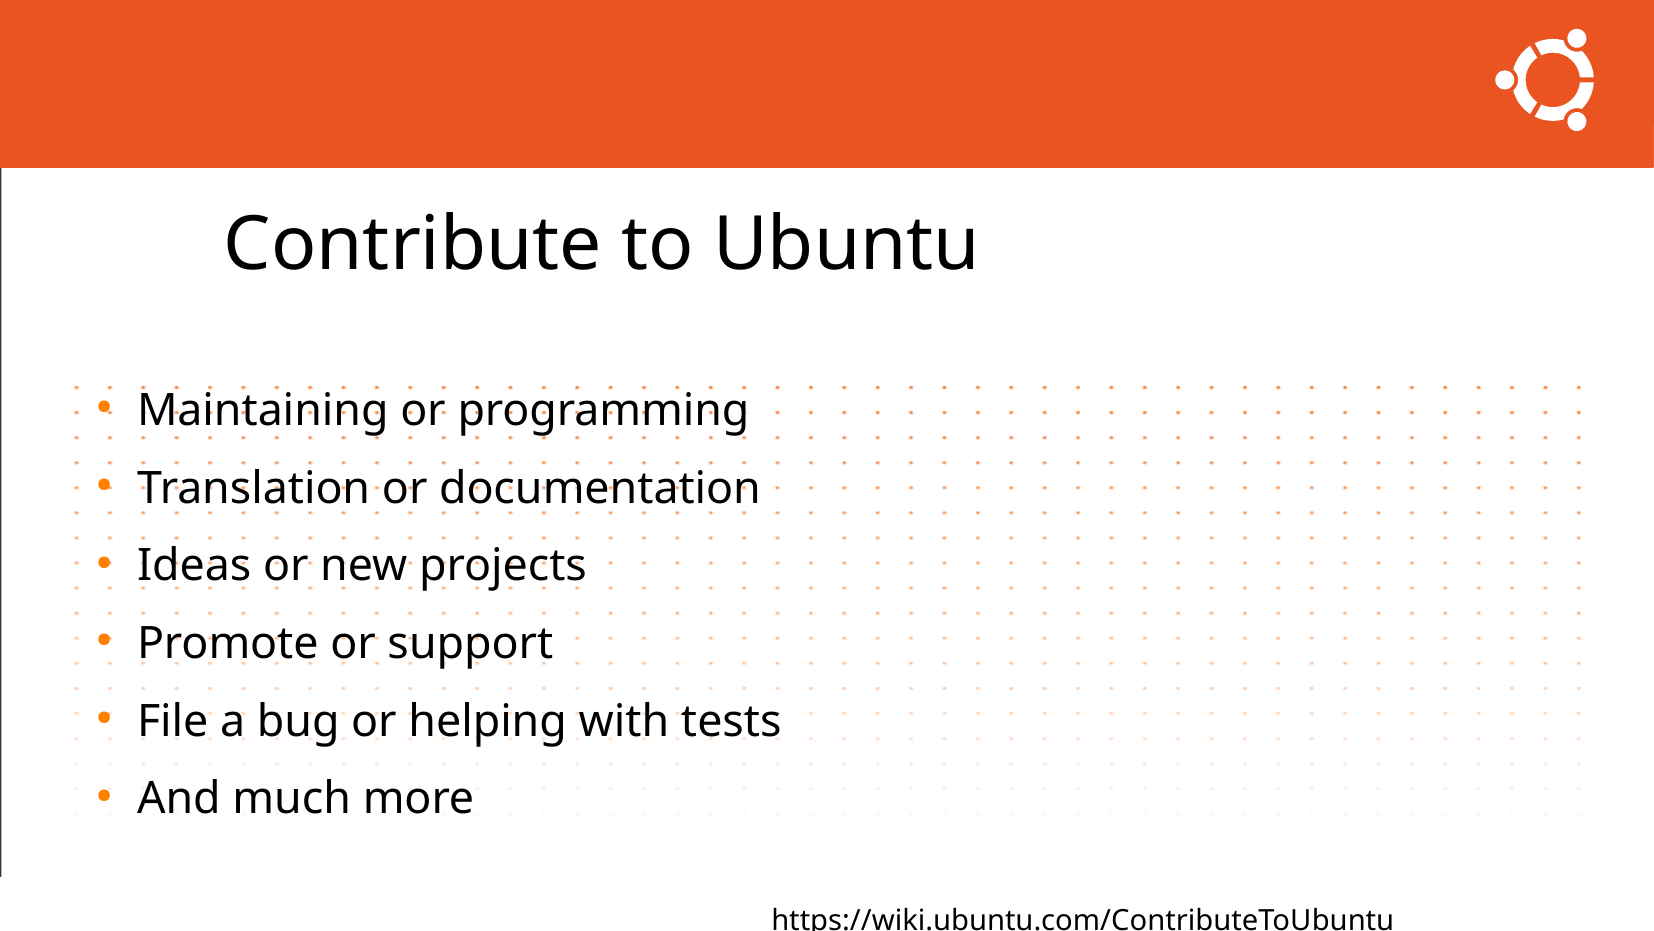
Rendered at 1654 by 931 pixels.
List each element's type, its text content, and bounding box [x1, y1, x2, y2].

text_box Contribute to Ubuntu [209, 181, 1479, 299]
text_box https://wiki.ubuntu.com/ContributeToUbuntu [756, 891, 1512, 931]
picture [0, 0, 1654, 877]
list Maintaining or programming Translation or documentation Ideas or new projects Promote or support File a bug or helping with tests And much more [82, 299, 1577, 832]
